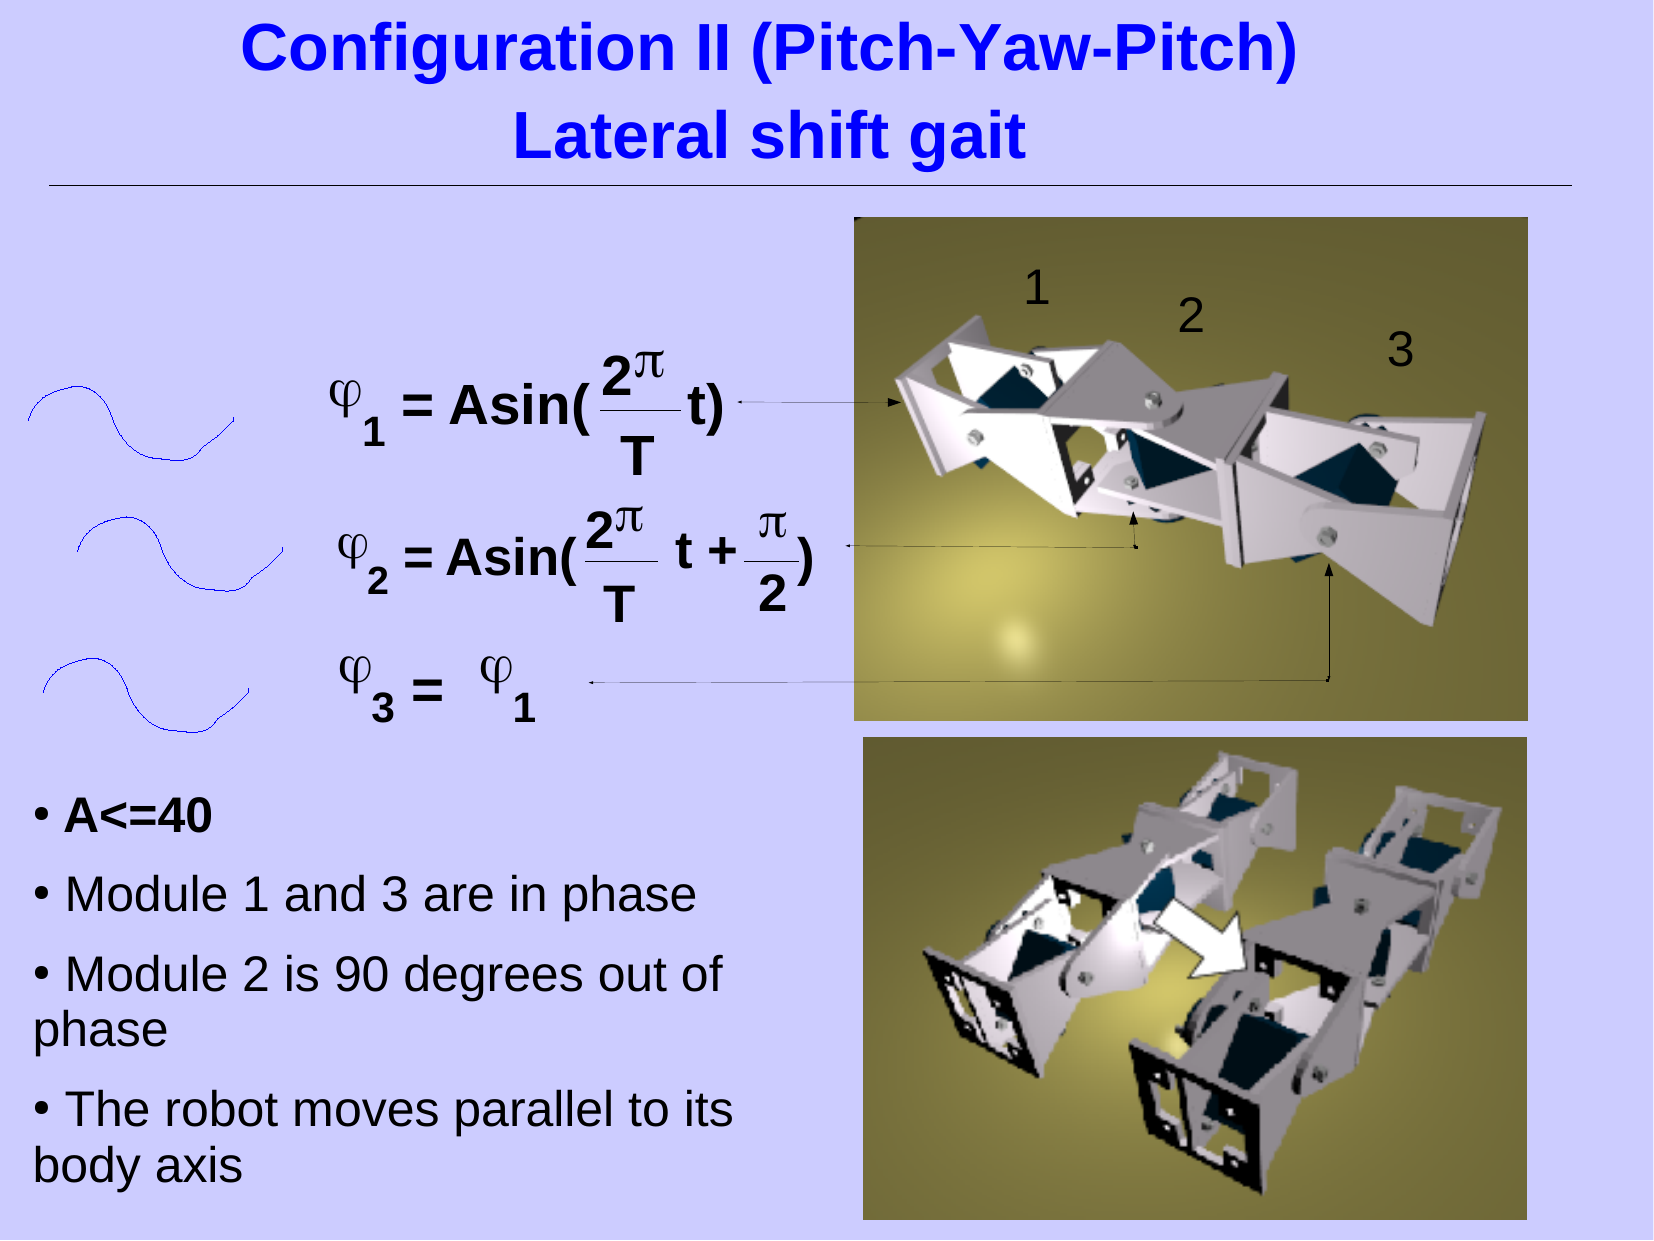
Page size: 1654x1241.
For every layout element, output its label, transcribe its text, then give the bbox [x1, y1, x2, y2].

text_box 3 [371, 684, 396, 740]
text_box j [336, 521, 369, 591]
text_box 2 [367, 559, 390, 611]
text_box j [338, 643, 373, 718]
text_box 2 [600, 344, 633, 418]
text_box = [403, 527, 435, 596]
text_box ) [797, 527, 815, 596]
text_box 1 [1023, 259, 1051, 322]
text_box = [411, 658, 445, 732]
text_box j [479, 643, 514, 718]
text_box A<=40 Module 1 and 3 are in phase Module 2 is 90 degrees out of phase The robot moves parallel to its body axis [32, 786, 835, 1193]
text_box p [758, 501, 788, 561]
text_box t + [675, 520, 739, 589]
text_box 1 [512, 684, 537, 740]
text_box 2 [1177, 286, 1206, 350]
text_box j [328, 367, 364, 442]
text_box 1 [362, 408, 386, 464]
text_box 2 [585, 500, 615, 569]
text_box Asin( [448, 373, 591, 447]
picture [854, 217, 1528, 721]
text_box T [603, 574, 636, 643]
text_box T [620, 424, 656, 498]
text_box p [634, 338, 666, 413]
text_box 3 [1386, 321, 1415, 384]
text_box t) [687, 373, 726, 447]
picture [863, 737, 1527, 1221]
title Configuration II (Pitch-Yaw-Pitch) Lateral shift gait [132, 0, 1408, 181]
text_box = [401, 373, 436, 447]
text_box p [615, 494, 645, 564]
text_box Asin( [445, 527, 578, 596]
text_box 2 [758, 563, 788, 632]
